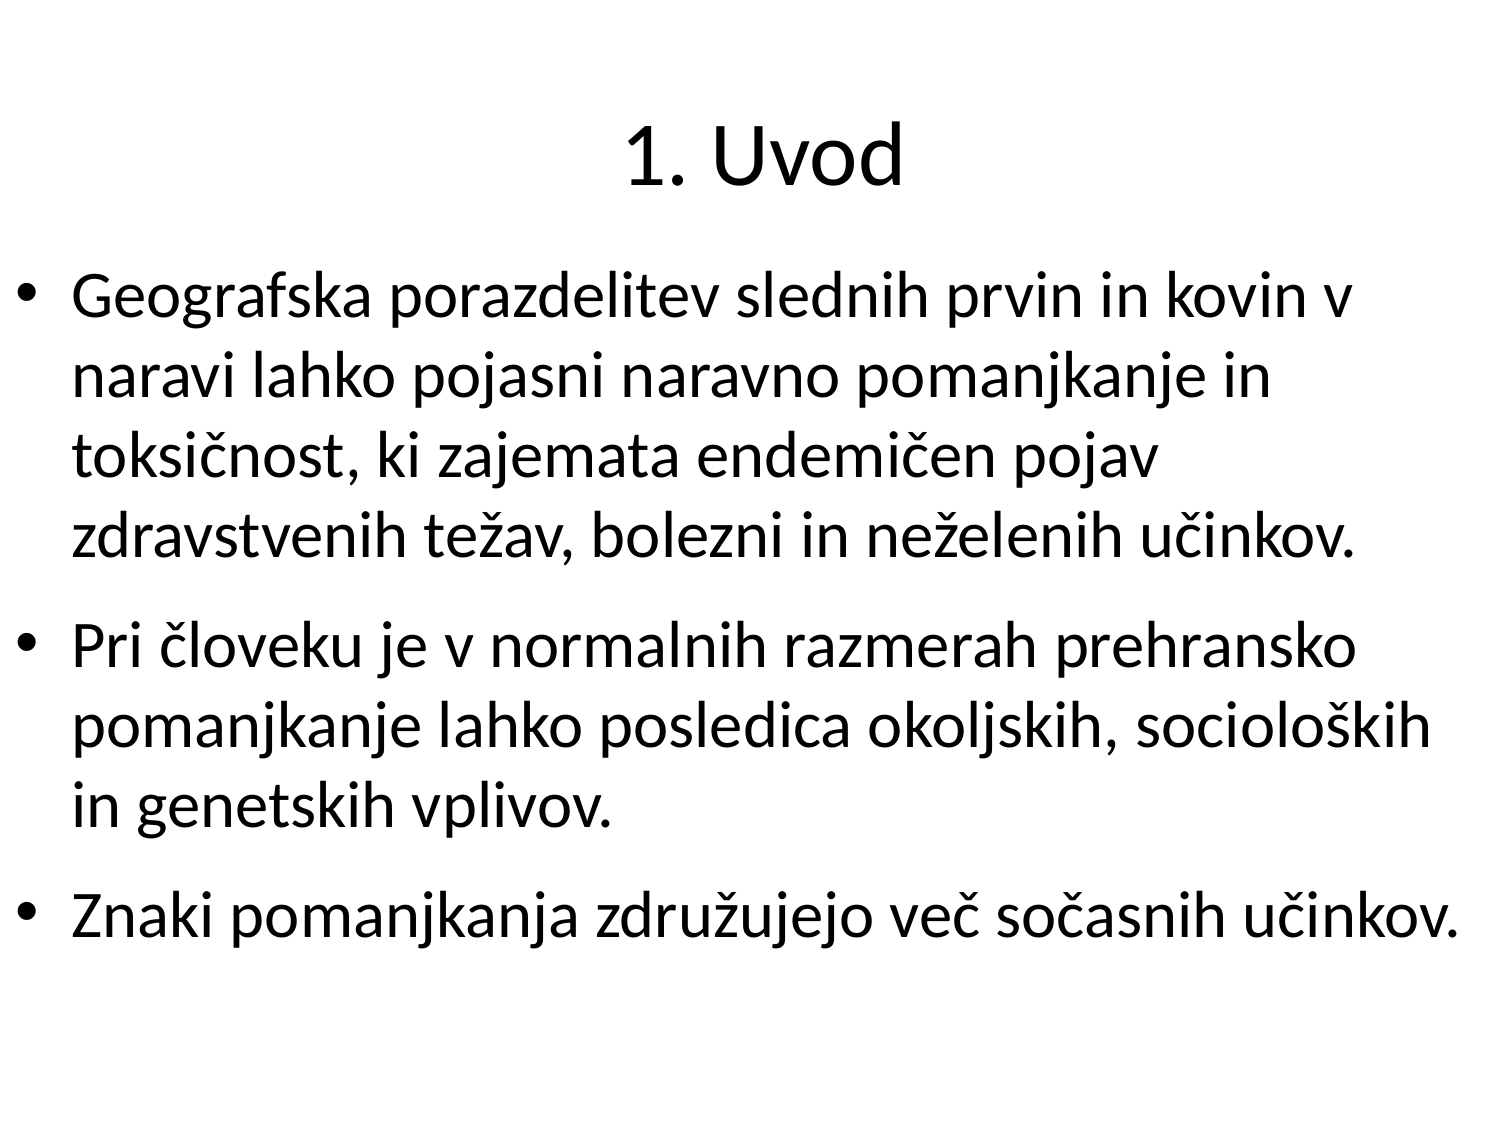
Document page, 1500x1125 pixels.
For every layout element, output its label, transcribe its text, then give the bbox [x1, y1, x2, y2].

list Geografska porazdelitev slednih prvin in kovin v naravi lahko pojasni naravno pomanjkanje in toksičnost, ki zajemata endemičen pojav zdravstvenih težav, bolezni in neželenih učinkov. Pri človeku je v normalnih razmerah prehransko pomanjkanje lahko posledica okoljskih, socioloških in genetskih vplivov. Znaki pomanjkanja združujejo več sočasnih učinkov. [0, 243, 1500, 1125]
title 1. Uvod [88, 54, 1439, 243]
